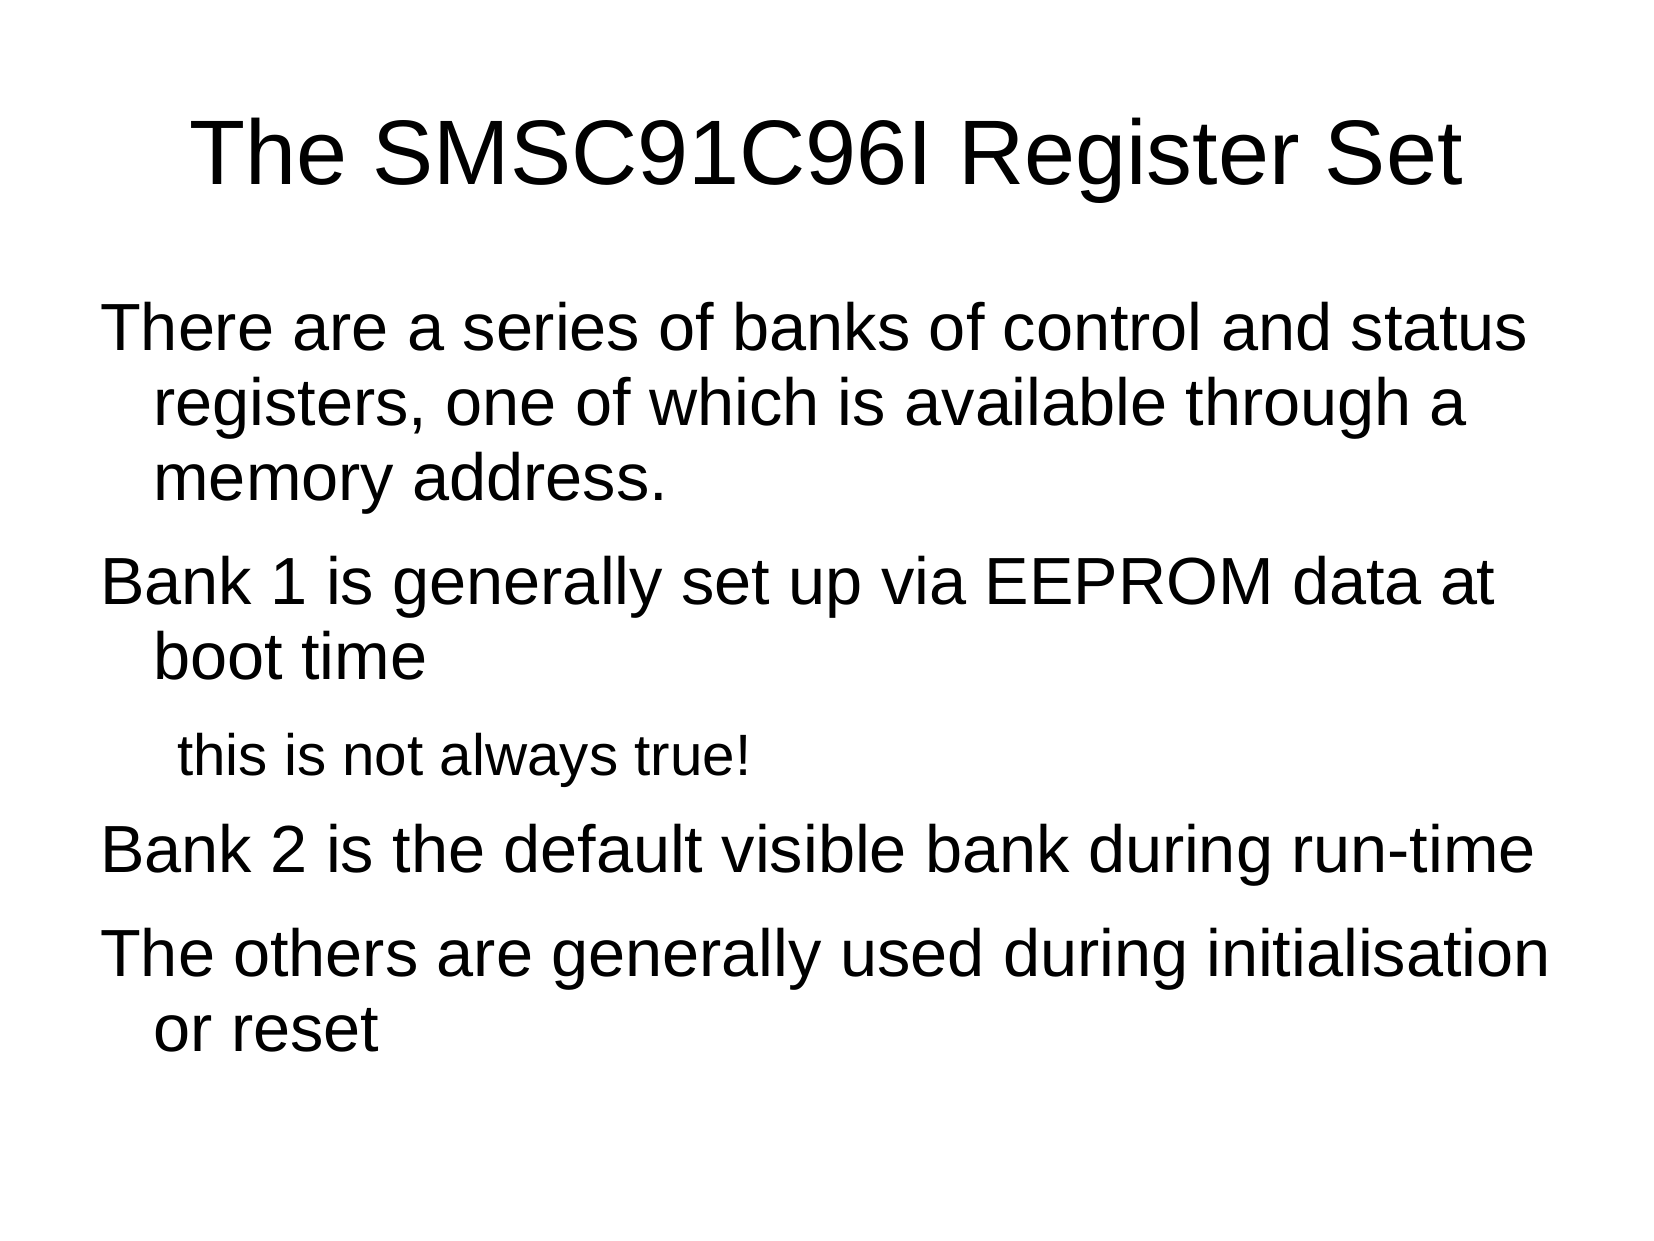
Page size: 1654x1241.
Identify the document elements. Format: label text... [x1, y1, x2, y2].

title The SMSC91C96I Register Set [82, 56, 1571, 250]
list There are a series of banks of control and status registers, one of which is available through a memory address. Bank 1 is generally set up via EEPROM data at boot time this is not always true! Bank 2 is the default visible bank during run-time The others are generally used during initialisation or reset [82, 290, 1571, 1223]
